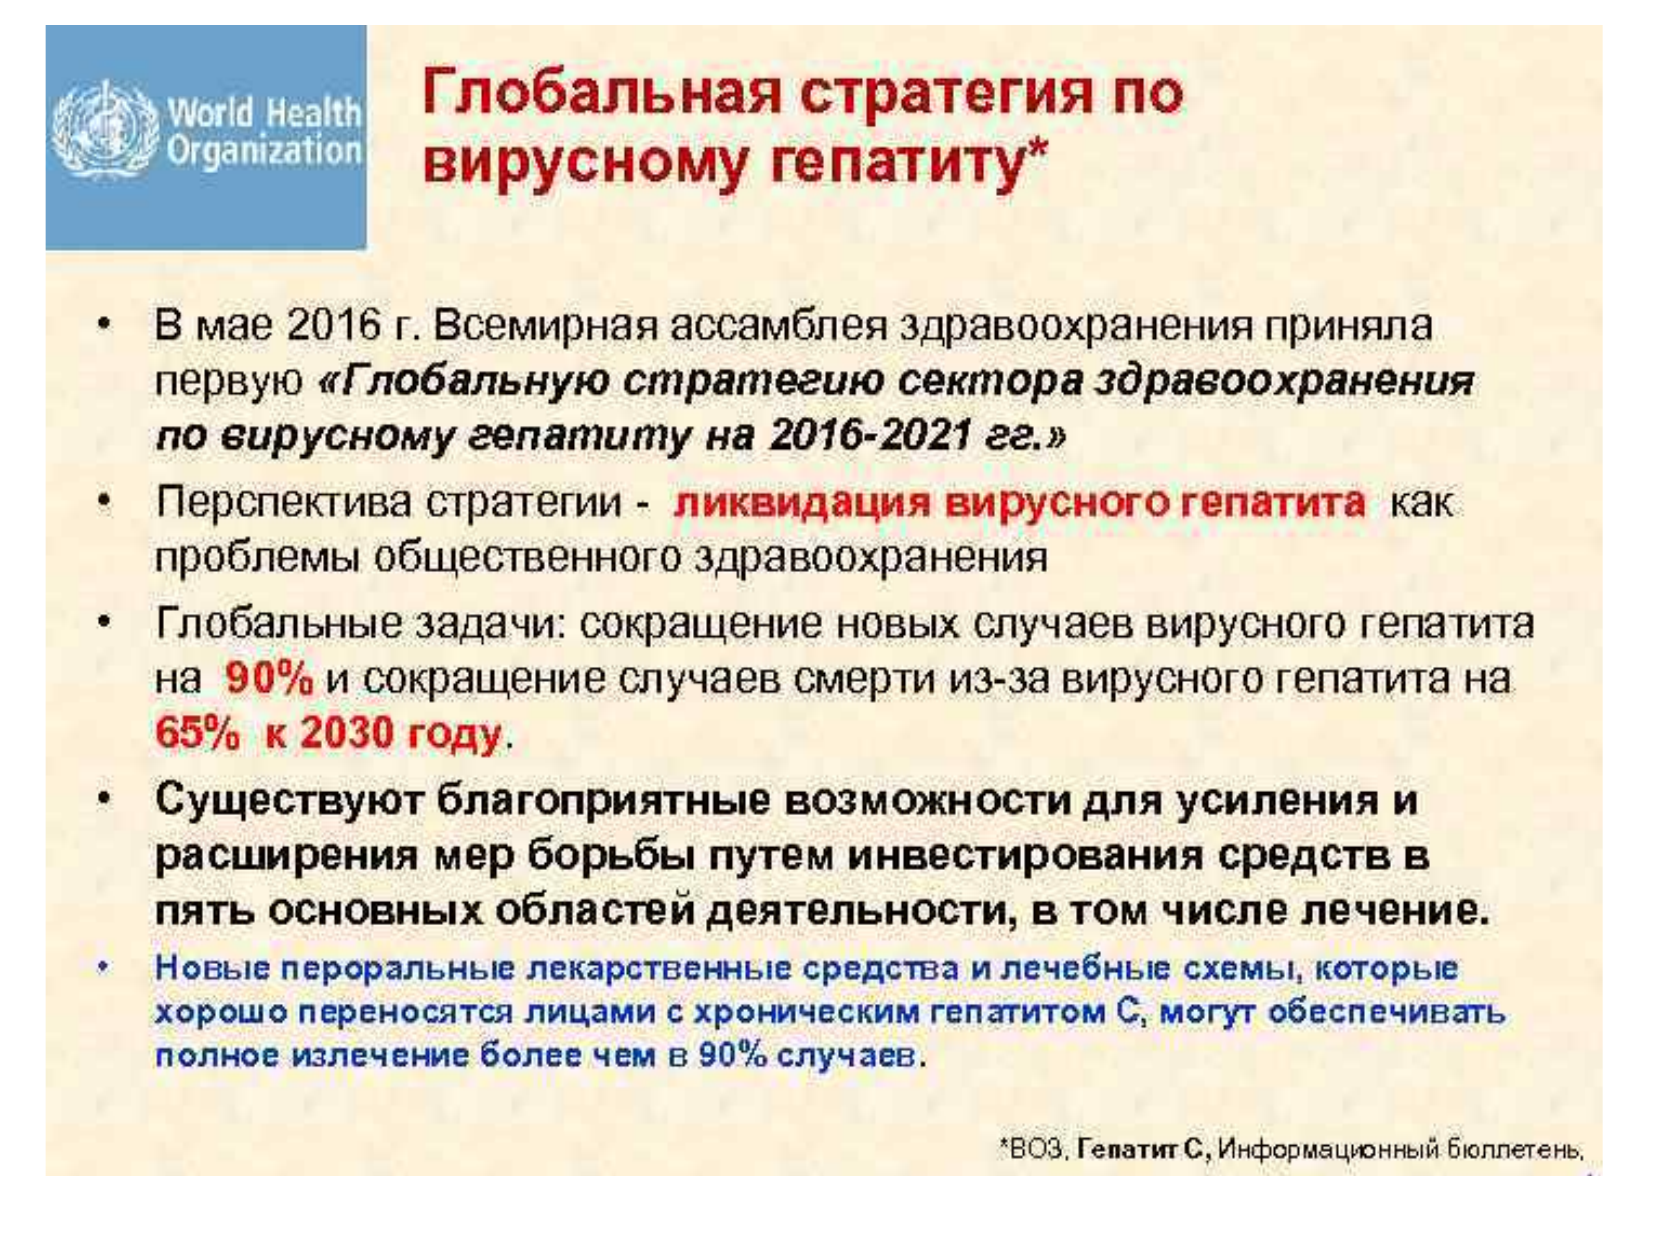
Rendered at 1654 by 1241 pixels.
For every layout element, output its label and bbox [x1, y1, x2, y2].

picture [45, 25, 1603, 1176]
